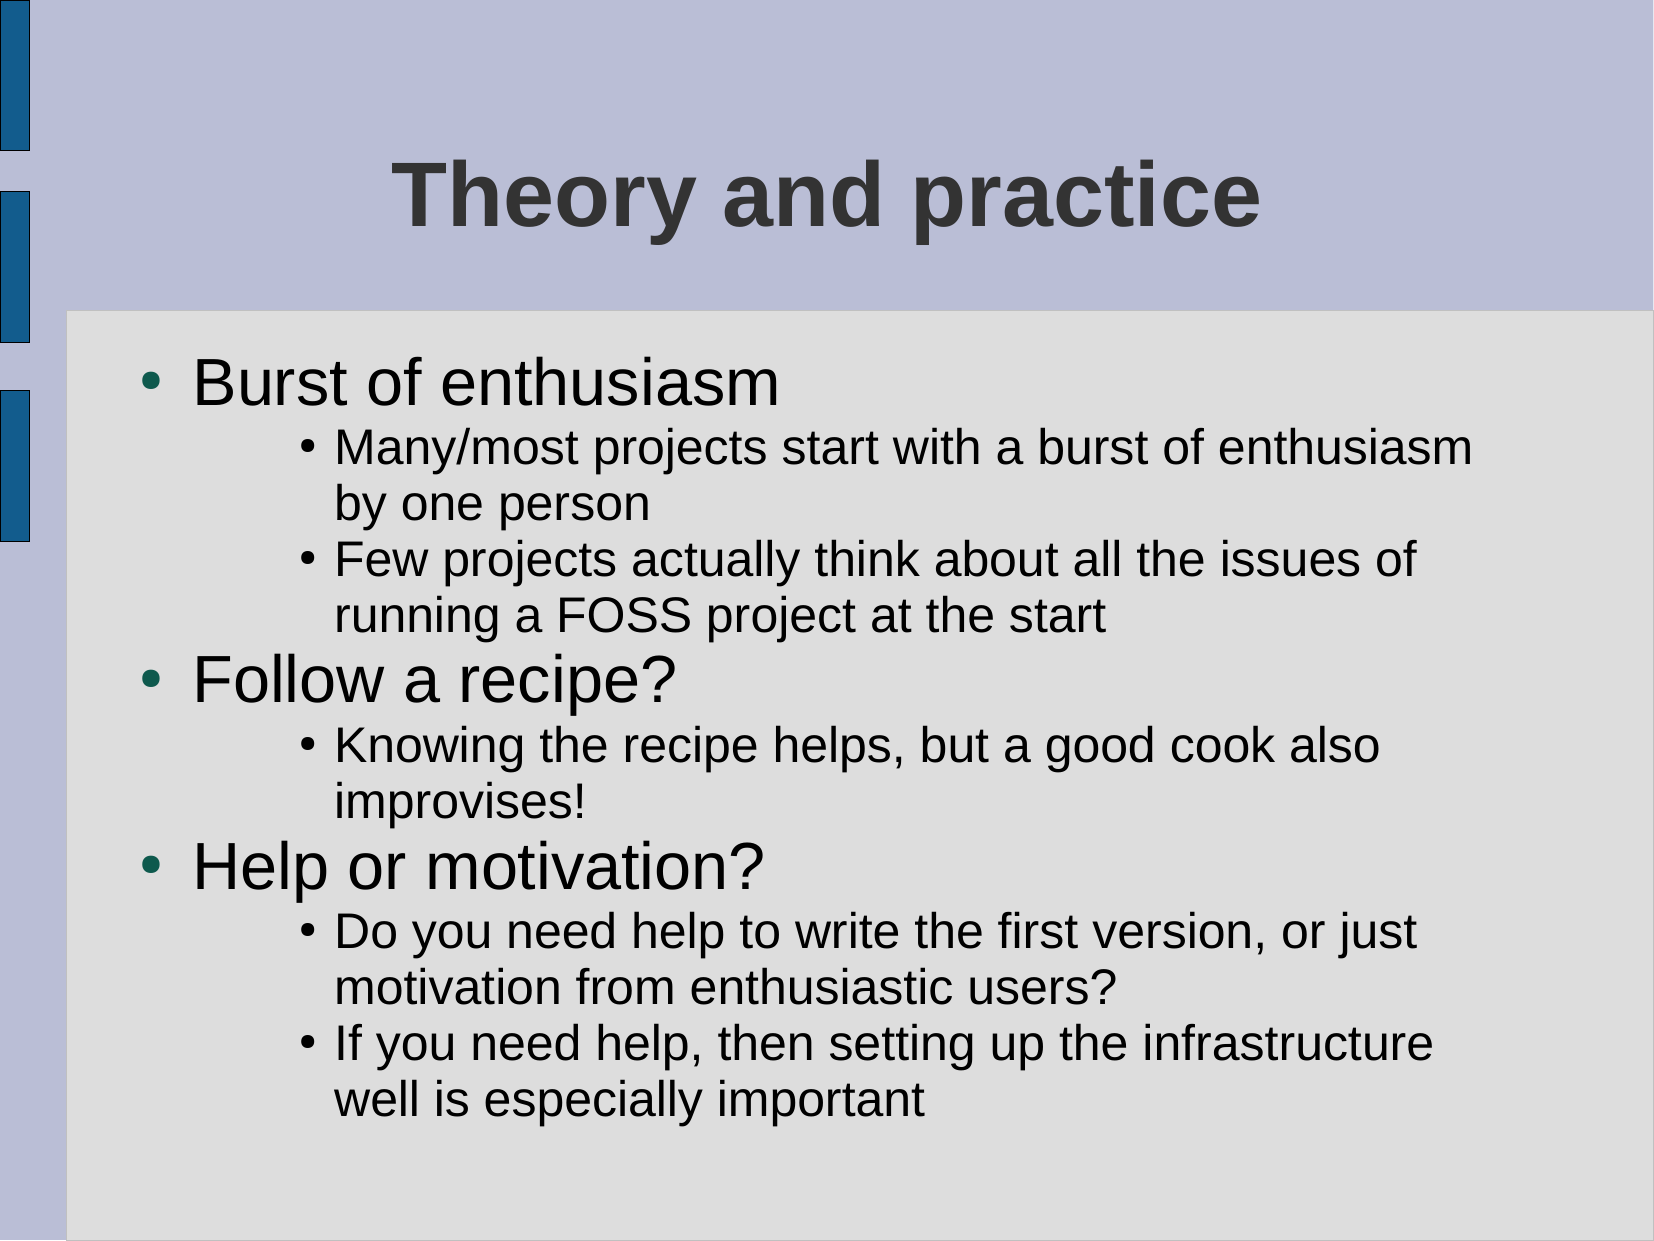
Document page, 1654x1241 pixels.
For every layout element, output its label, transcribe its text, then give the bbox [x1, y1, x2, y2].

title Theory and practice [121, 91, 1534, 299]
list Burst of enthusiasm Many/most projects start with a burst of enthusiasm by one person Few projects actually think about all the issues of running a FOSS project at the start Follow a recipe? Knowing the recipe helps, but a good cook also improvises! Help or motivation? Do you need help to write the first version, or just motivation from enthusiastic users? If you need help, then setting up the infrastructure well is especially important [121, 344, 1534, 1127]
